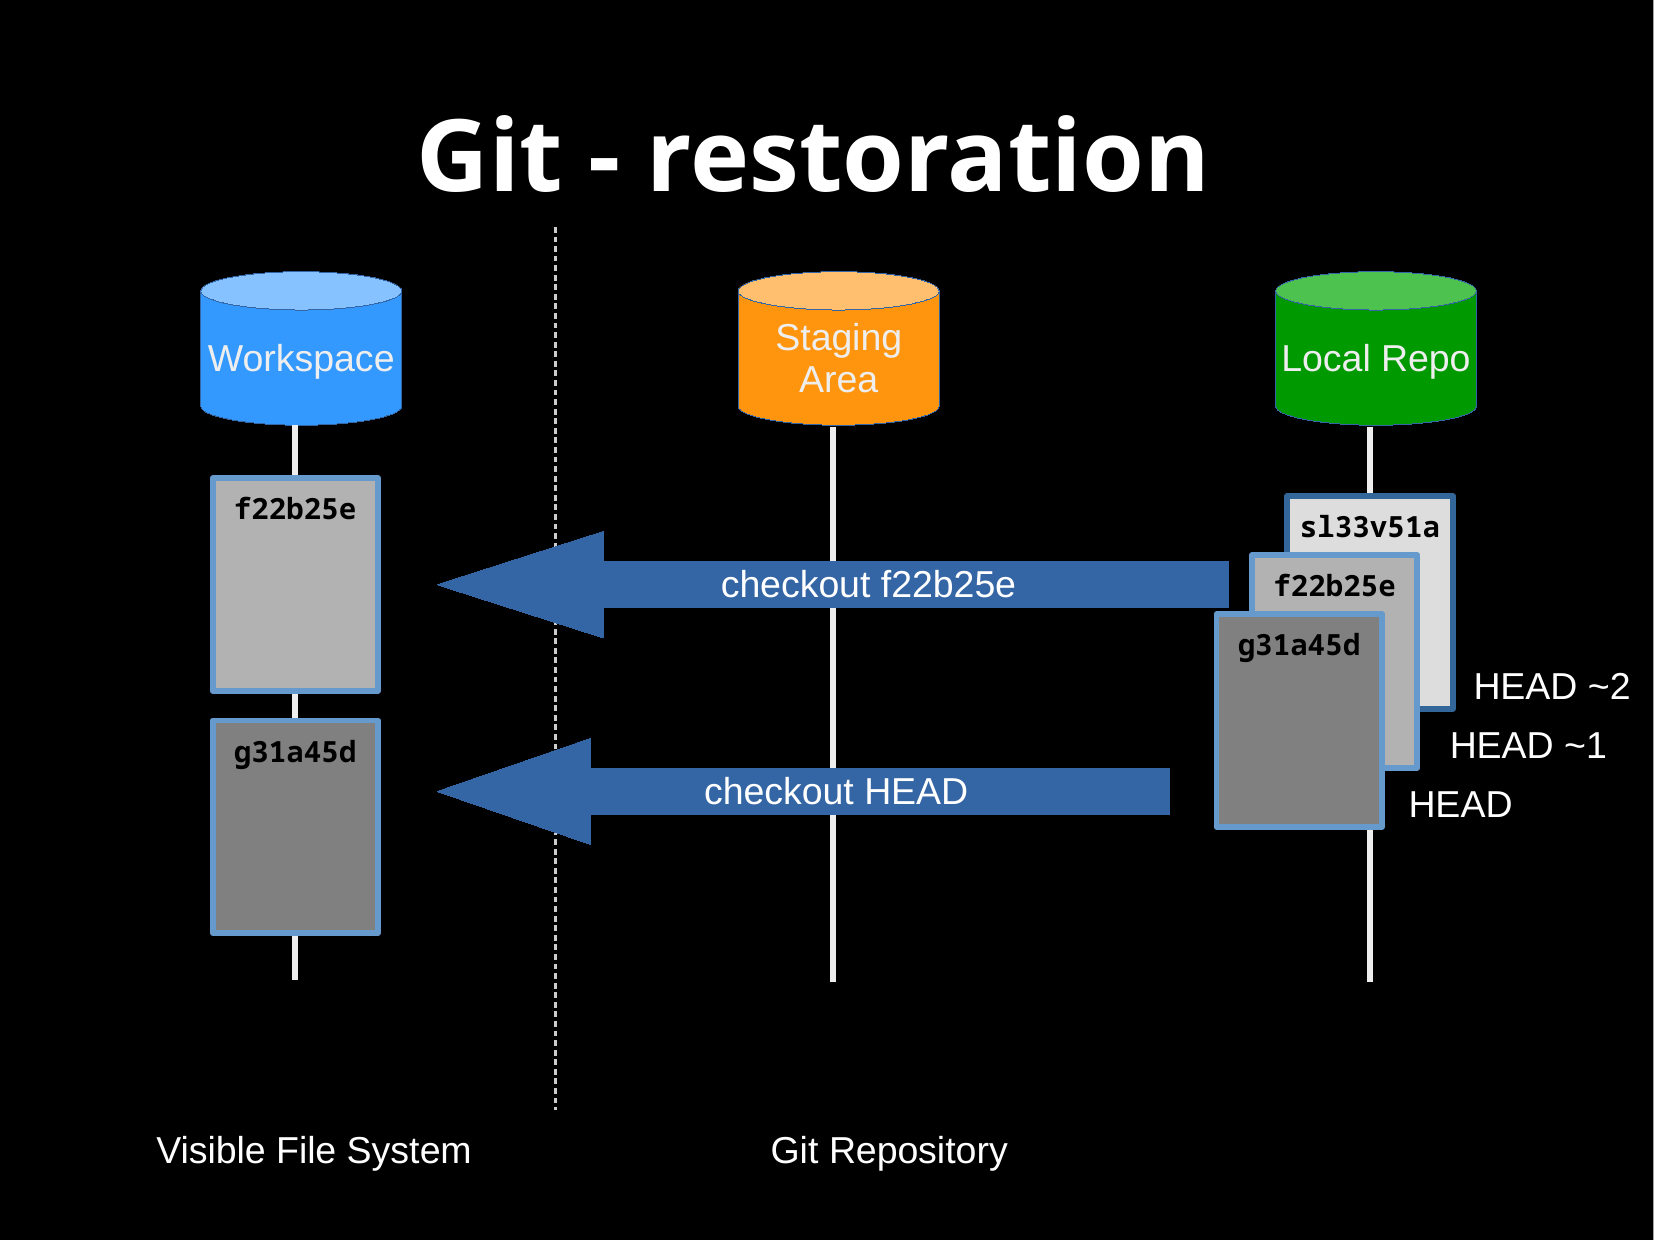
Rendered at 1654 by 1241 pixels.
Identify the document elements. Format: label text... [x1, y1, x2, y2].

text_box Git Repository [755, 1122, 1023, 1179]
text_box g31a45d [212, 720, 378, 934]
text_box Staging Area [738, 292, 940, 426]
text_box HEAD [1393, 775, 1528, 833]
text_box Local Repo [1275, 293, 1477, 426]
text_box HEAD ~1 [1435, 716, 1623, 774]
text_box f22b25e [212, 478, 378, 691]
text_box Visible File System [141, 1122, 487, 1179]
text_box checkout f22b25e [437, 531, 1229, 638]
text_box Workspace [200, 292, 402, 426]
text_box g31a45d [1216, 614, 1382, 827]
text_box f22b25e [1251, 555, 1418, 768]
text_box sl33v51a [1287, 496, 1453, 709]
title Git - restoration [82, 49, 1571, 257]
text_box checkout HEAD [437, 738, 1170, 845]
text_box HEAD ~2 [1458, 657, 1646, 715]
